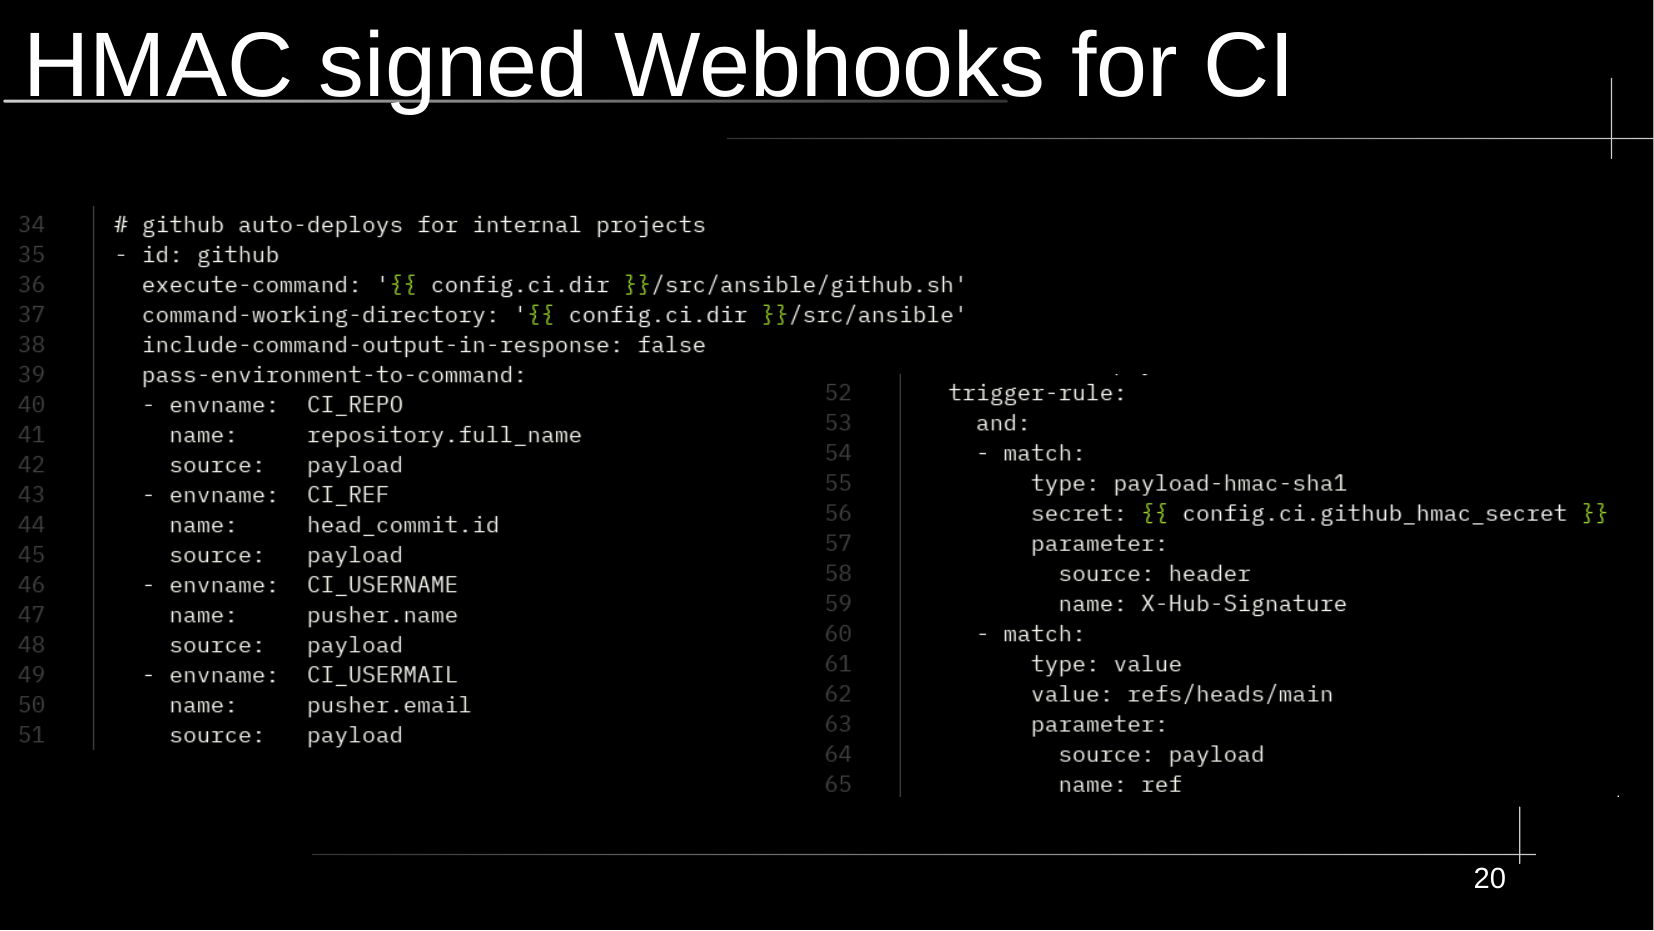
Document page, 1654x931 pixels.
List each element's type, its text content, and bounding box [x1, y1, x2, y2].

title HMAC signed Webhooks for CI [23, 11, 1589, 119]
picture [13, 206, 1619, 797]
